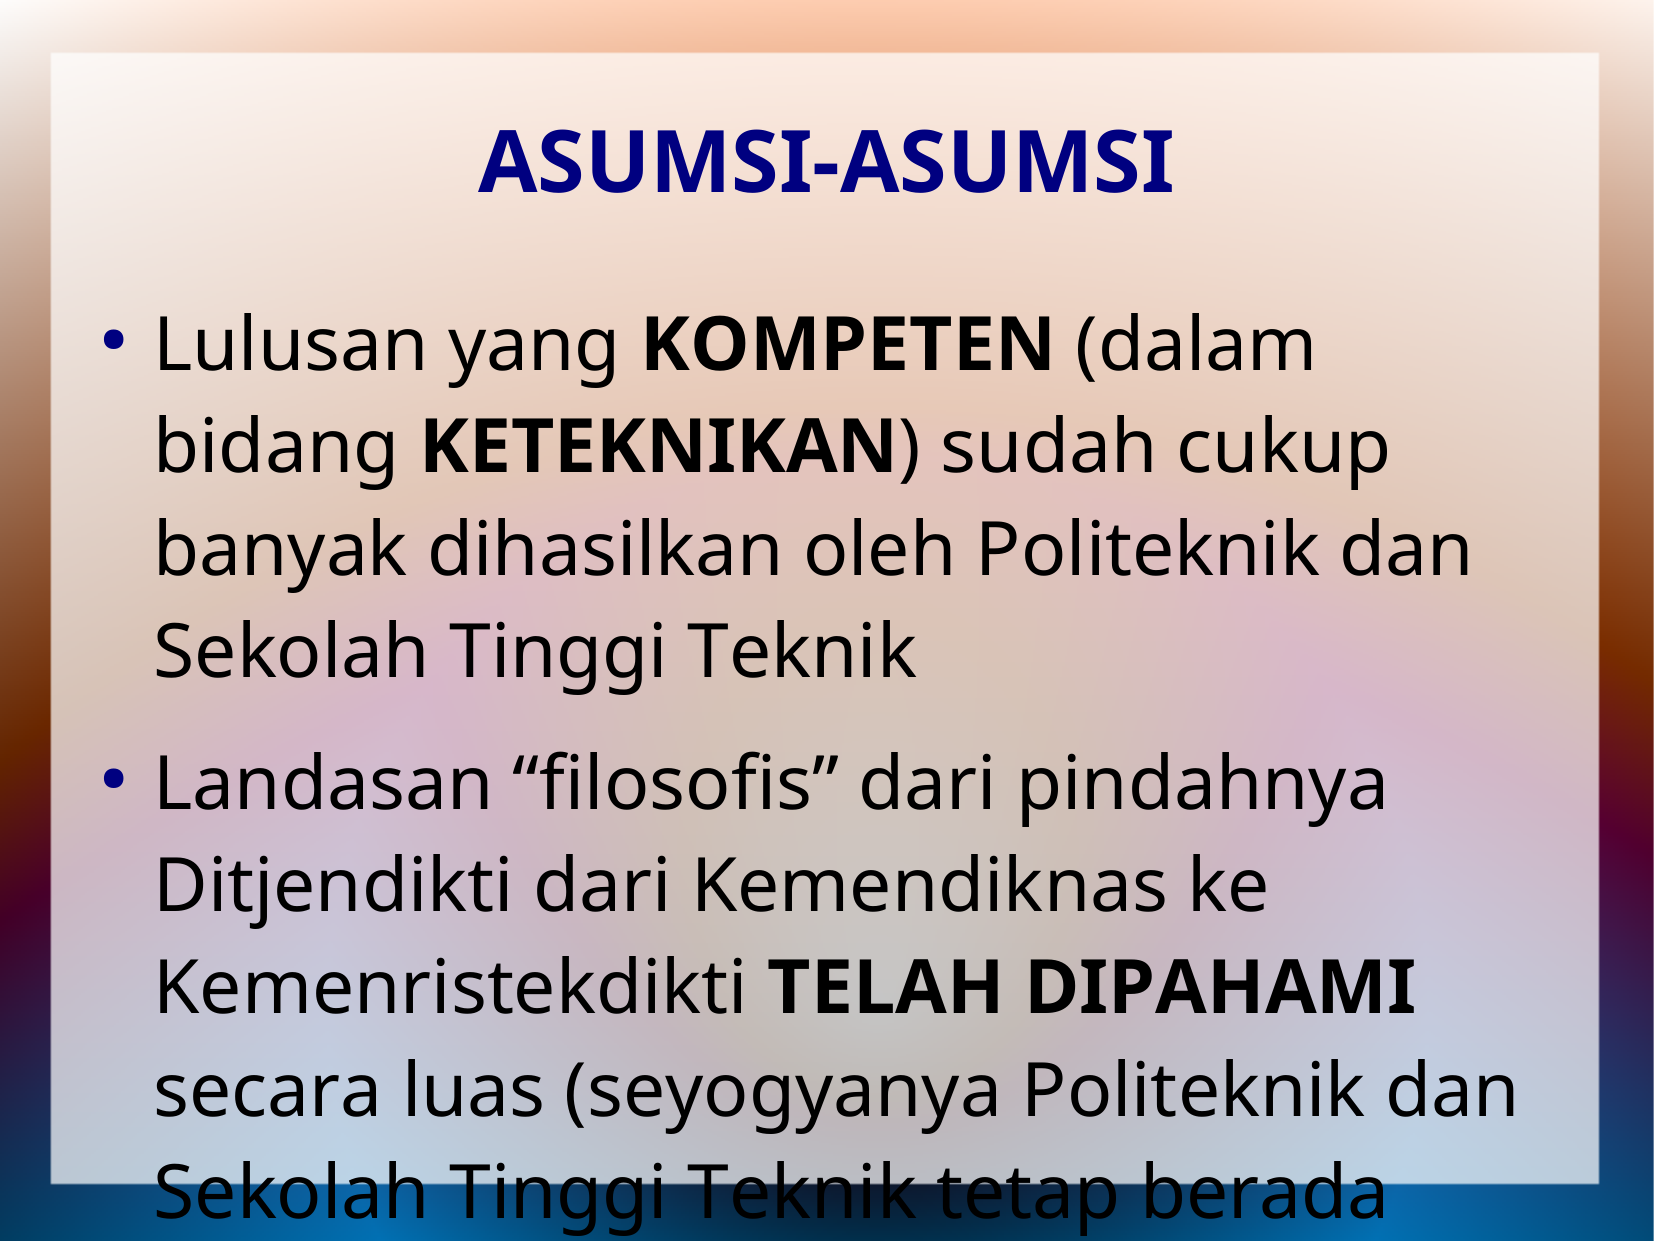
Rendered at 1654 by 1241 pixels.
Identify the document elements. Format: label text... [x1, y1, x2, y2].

title ASUMSI-ASUMSI [82, 55, 1571, 263]
picture [0, 0, 1654, 1241]
list Lulusan yang KOMPETEN (dalam bidang KETEKNIKAN) sudah cukup banyak dihasilkan oleh Politeknik dan Sekolah Tinggi Teknik Landasan “filosofis” dari pindahnya Ditjendikti dari Kemendiknas ke Kemenristekdikti TELAH DIPAHAMI secara luas (seyogyanya Politeknik dan Sekolah Tinggi Teknik tetap berada dalam naungan Kemendikbud) [82, 290, 1571, 1163]
